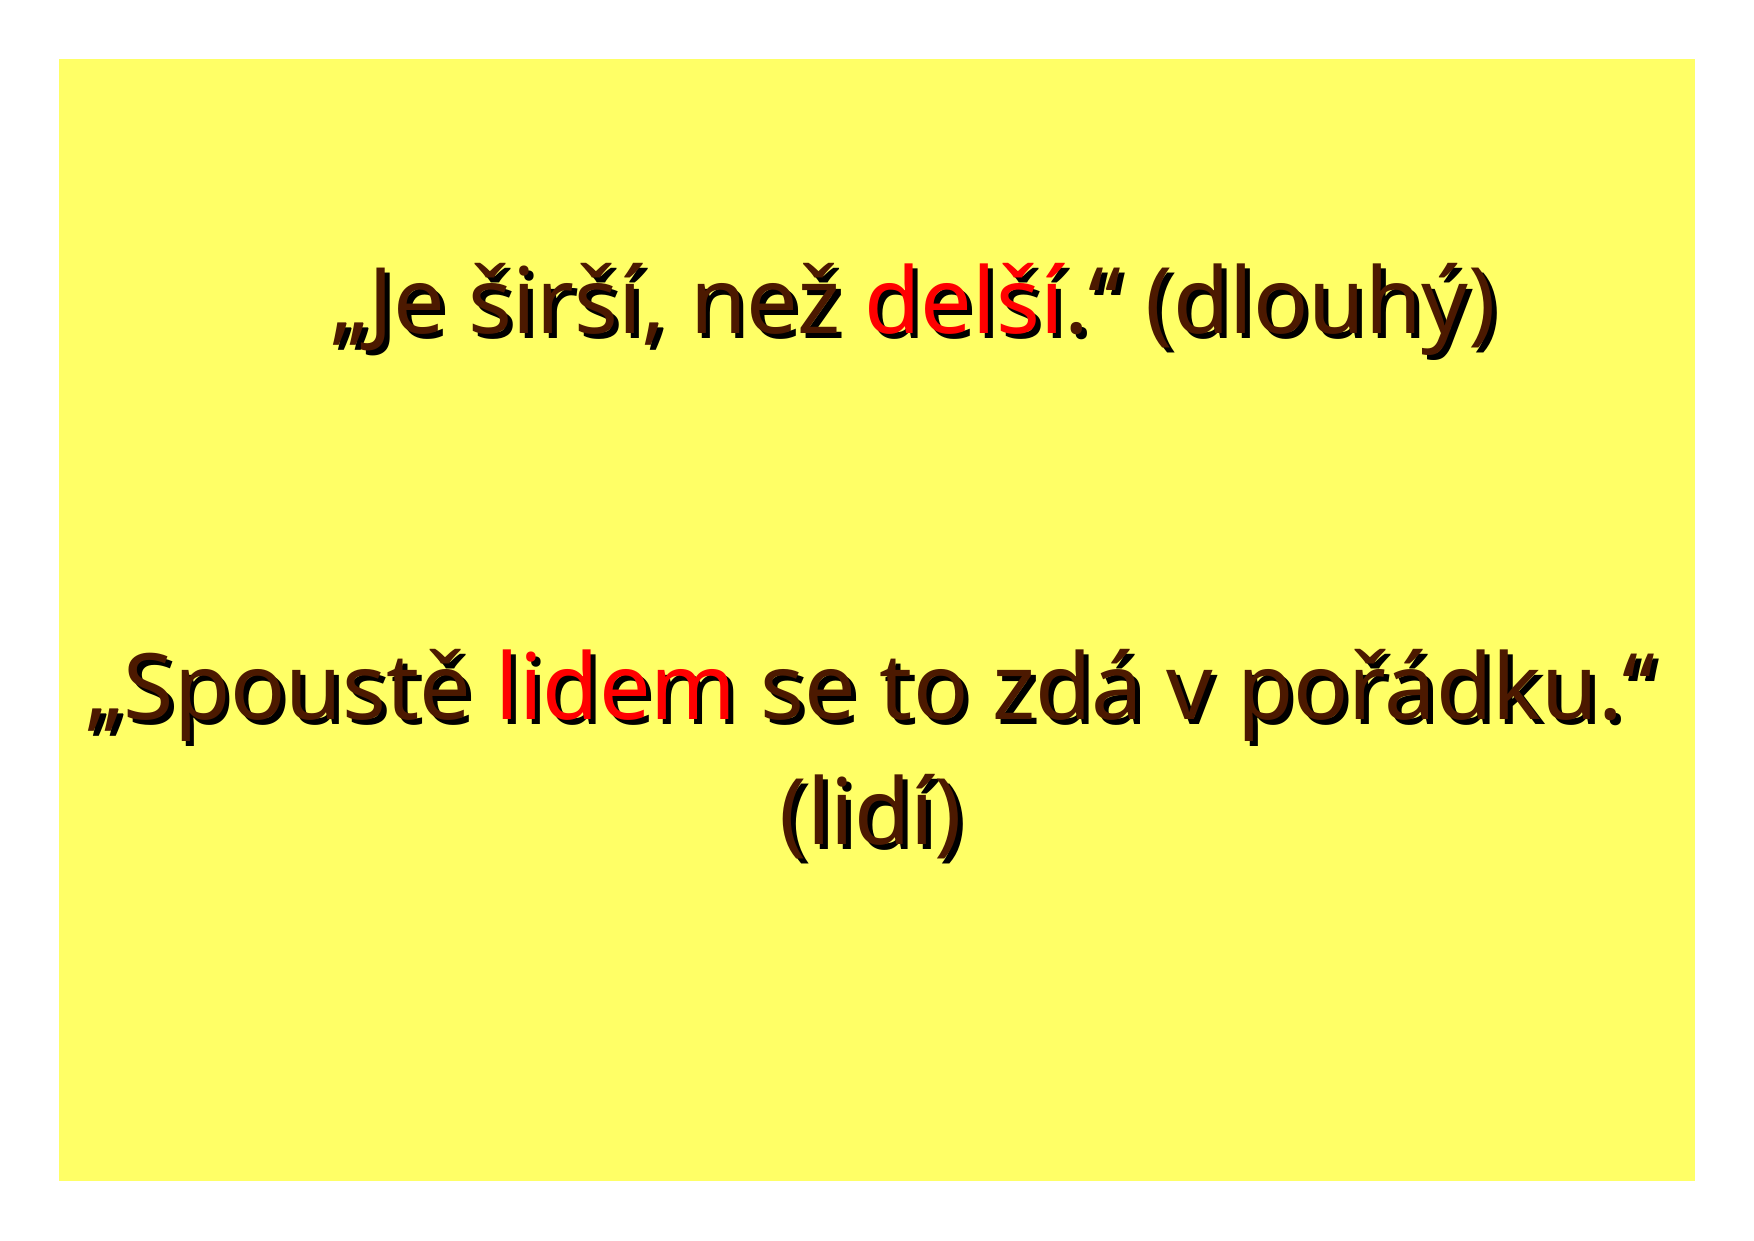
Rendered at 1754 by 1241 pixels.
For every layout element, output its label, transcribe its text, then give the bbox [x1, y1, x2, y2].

title „Je širší, než delší.“ (dlouhý) [177, 211, 1650, 383]
subtitle „Spoustě lidem se to zdá v pořádku.“ (lidí) [59, 383, 1684, 1110]
